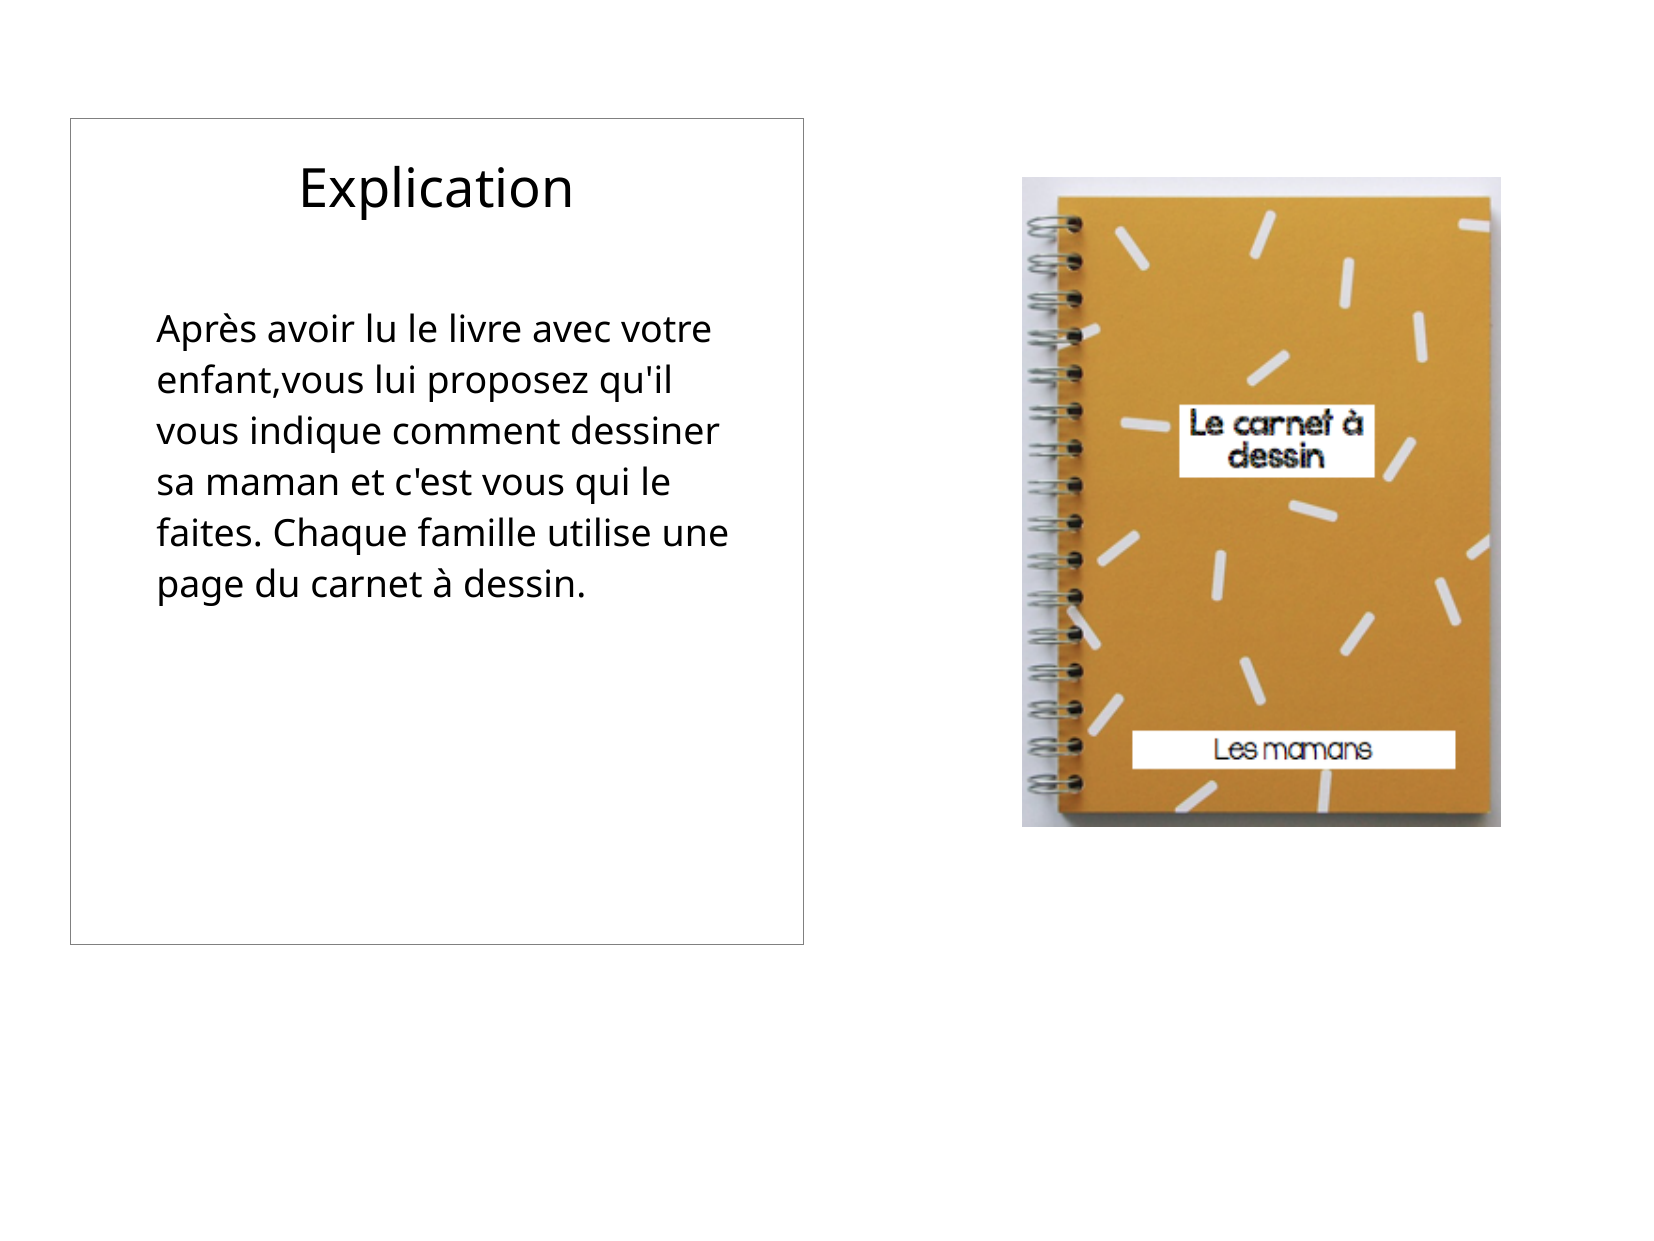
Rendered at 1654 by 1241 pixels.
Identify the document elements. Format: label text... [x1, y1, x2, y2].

text_box Après avoir lu le livre avec votre enfant,vous lui proposez qu'il vous indique comment dessiner sa maman et c'est vous qui le faites. Chaque famille utilise une page du carnet à dessin. [141, 295, 756, 815]
picture [1022, 177, 1501, 827]
text_box Explication [153, 141, 721, 209]
